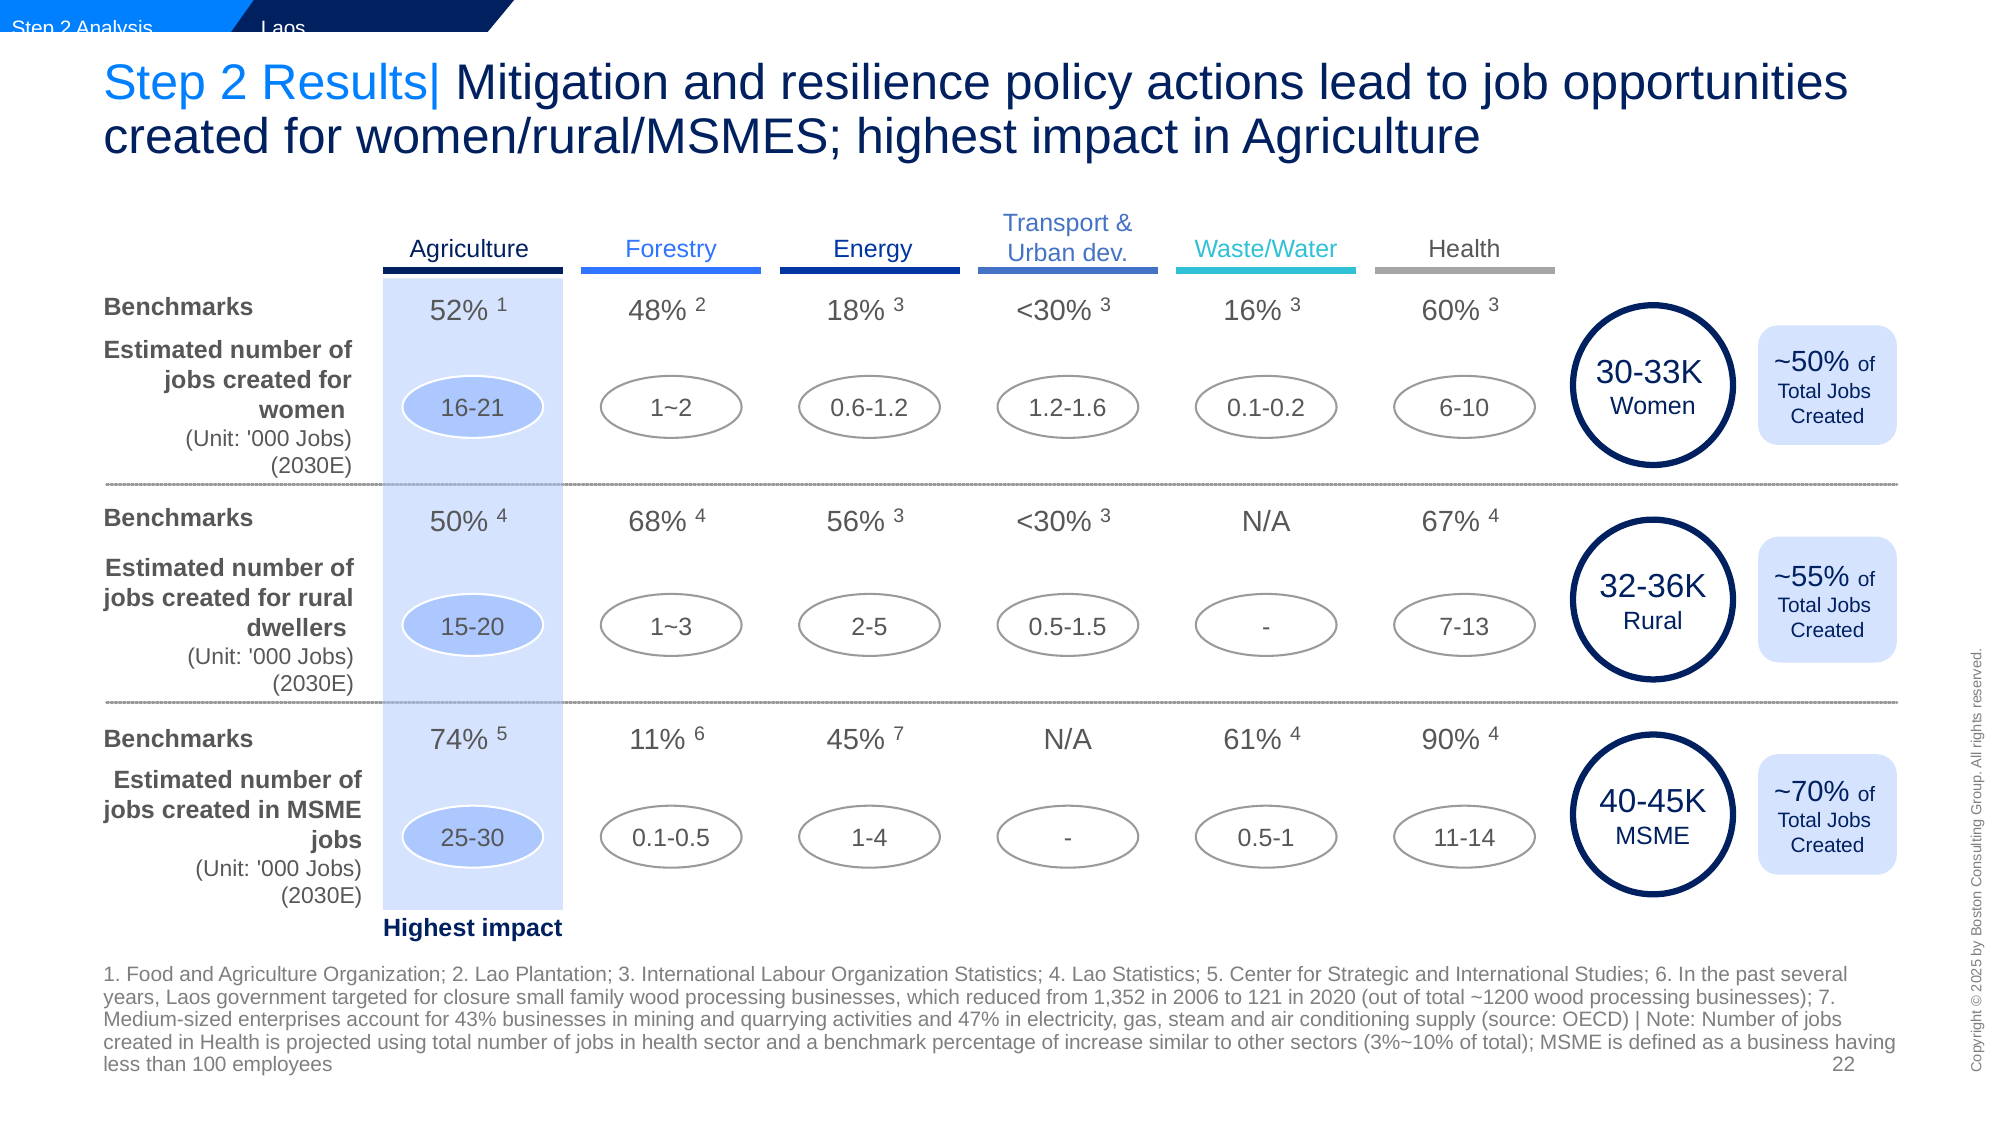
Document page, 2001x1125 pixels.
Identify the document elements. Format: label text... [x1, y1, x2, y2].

text_box 68% 4 [601, 489, 742, 551]
text_box - [997, 805, 1139, 868]
text_box Estimated number of jobs created for rural dwellers (Unit: '000 Jobs) (2030E) [103, 551, 365, 699]
text_box 16% 3 [1196, 278, 1337, 340]
text_box 50% 4 [403, 489, 543, 551]
text_box 0.1-0.5 [600, 805, 742, 868]
text_box 6-10 [1394, 375, 1535, 438]
text_box 0.5-1.5 [997, 593, 1139, 656]
text_box Forestry [581, 206, 762, 262]
text_box 1.2-1.6 [997, 375, 1139, 438]
text_box 56% 3 [799, 489, 940, 551]
text_box Estimated number of jobs created in MSME jobs (Unit: '000 Jobs) (2030E) [103, 763, 365, 910]
text_box 25-30 [402, 805, 544, 868]
text_box 1. Food and Agriculture Organization; 2. Lao Plantation; 3. International Labour Organization Statistics; 4. Lao Statistics; 5. Center for Strategic and International Studies; 6. In the past several years, Laos government targeted for closure small family wood processing businesses, which reduced from 1,352 in 2006 to 121 in 2020 (out of total ~1200 wood processing businesses); 7. Medium-sized enterprises account for 43% businesses in mining and quarrying activities and 47% in electricity, gas, steam and air conditioning supply (source: OECD) | Note: Number of jobs created in Health is projected using total number of jobs in health sector and a benchmark percentage of increase similar to other sectors (3%~10% of total); MSME is defined as a business having less than 100 employees [103, 964, 1897, 1076]
text_box Benchmarks [103, 290, 365, 328]
text_box Benchmarks [103, 718, 365, 757]
text_box 0.1-0.2 [1195, 375, 1337, 438]
text_box ~70% of Total Jobs Created [1758, 754, 1897, 875]
text_box 61% 4 [1196, 707, 1337, 769]
text_box 2-5 [799, 593, 940, 656]
text_box Waste/Water [1176, 206, 1357, 262]
text_box 18% 3 [799, 278, 940, 340]
text_box 45% 7 [799, 707, 940, 769]
text_box 1~2 [600, 375, 742, 438]
text_box Highest impact [382, 913, 563, 943]
text_box N/A [1196, 489, 1337, 551]
text_box 7-13 [1394, 593, 1535, 656]
text_box [581, 267, 761, 274]
text_box 48% 2 [601, 278, 742, 340]
text_box 52% 1 [403, 278, 543, 340]
text_box [383, 278, 563, 910]
text_box ~50% of Total Jobs Created [1758, 325, 1897, 445]
text_box 11-14 [1394, 805, 1535, 868]
text_box Benchmarks [103, 500, 365, 539]
text_box 60% 3 [1394, 278, 1535, 340]
text_box 1-4 [799, 805, 940, 868]
text_box N/A [998, 707, 1138, 769]
text_box 30-33K Women [1572, 305, 1734, 465]
text_box Estimated number of jobs created for women (Unit: '000 Jobs) (2030E) [103, 333, 365, 481]
text_box 16-21 [402, 375, 544, 438]
text_box Step 2 Analysis [0, 0, 254, 32]
text_box [780, 267, 960, 274]
text_box 11% 6 [601, 707, 742, 769]
text_box Transport & Urban dev. [977, 206, 1158, 262]
text_box 74% 5 [403, 707, 543, 769]
text_box - [1195, 593, 1337, 656]
text_box 0.6-1.2 [799, 375, 940, 438]
text_box Health [1374, 206, 1555, 262]
text_box 67% 4 [1394, 489, 1535, 551]
text_box 0.5-1 [1195, 805, 1337, 868]
text_box [1176, 267, 1356, 274]
text_box ~55% of Total Jobs Created [1758, 536, 1897, 663]
text_box 90% 4 [1394, 707, 1535, 769]
title Step 2 Results| Mitigation and resilience policy actions lead to job opportunities created for women/rural/MSMES; highest impact in Agriculture [103, 55, 1897, 166]
text_box Laos [232, 0, 515, 32]
text_box <30% 3 [998, 489, 1138, 551]
text_box [1375, 267, 1555, 274]
text_box <30% 3 [998, 278, 1138, 340]
text_box 40-45K MSME [1572, 734, 1734, 895]
text_box 32-36K Rural [1572, 519, 1734, 680]
text_box 1~3 [600, 593, 742, 656]
text_box [978, 267, 1158, 274]
text_box [383, 267, 563, 274]
text_box 15-20 [402, 593, 544, 656]
text_box Energy [779, 206, 960, 262]
text_box Agriculture [382, 206, 563, 262]
